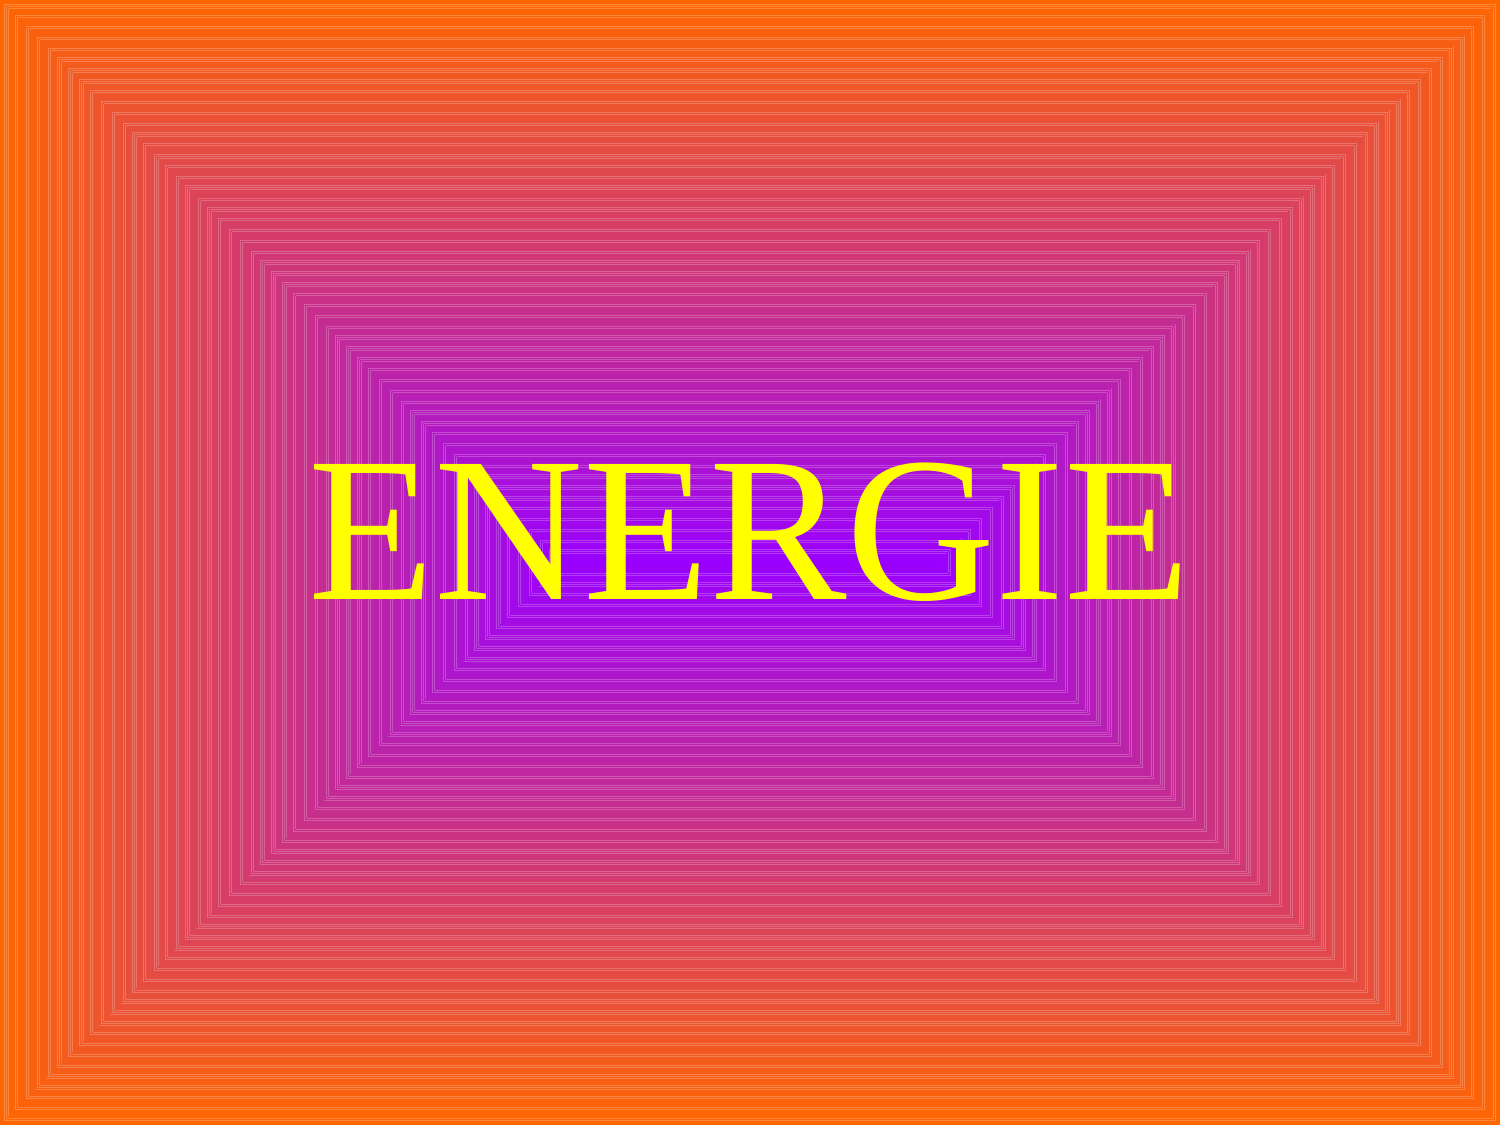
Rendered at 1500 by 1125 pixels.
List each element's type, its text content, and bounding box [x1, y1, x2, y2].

text_box ENERGIE [0, 385, 1500, 649]
